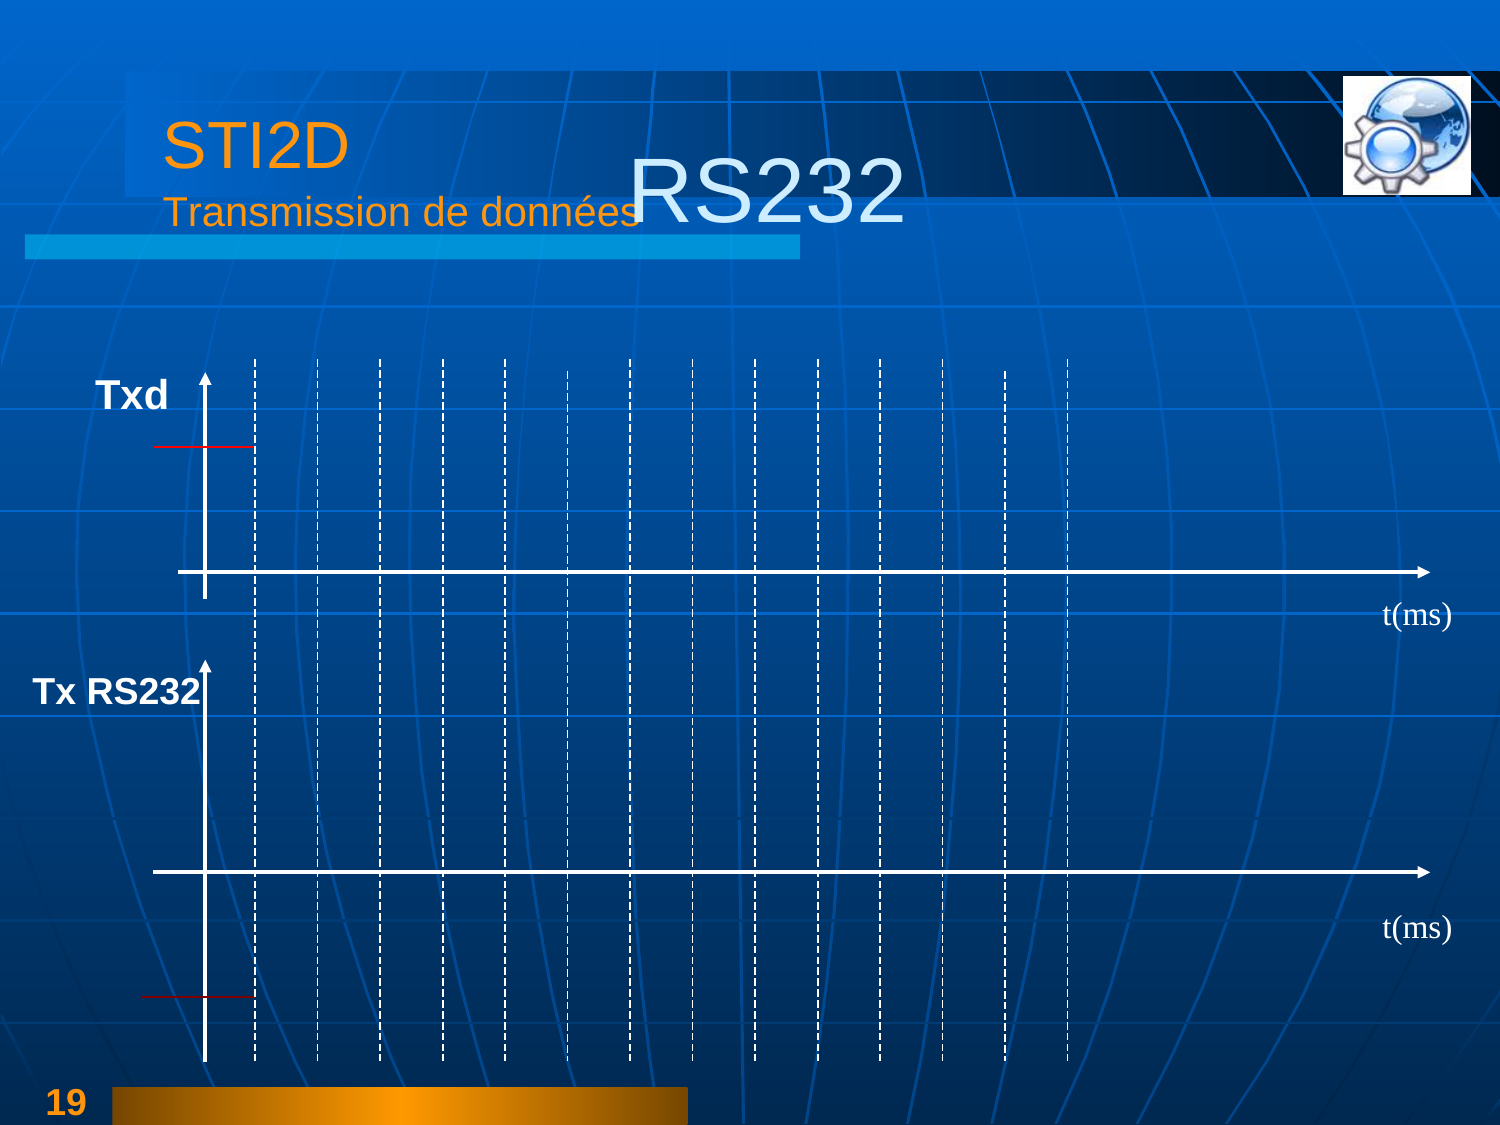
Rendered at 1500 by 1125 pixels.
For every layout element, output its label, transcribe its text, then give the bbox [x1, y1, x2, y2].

text_box t(ms) [1367, 584, 1468, 641]
text_box Txd [80, 359, 206, 426]
text_box Tx RS232 [17, 659, 218, 721]
picture [1343, 76, 1471, 195]
text_box t(ms) [1367, 897, 1493, 953]
title RS232 [92, 92, 1443, 280]
